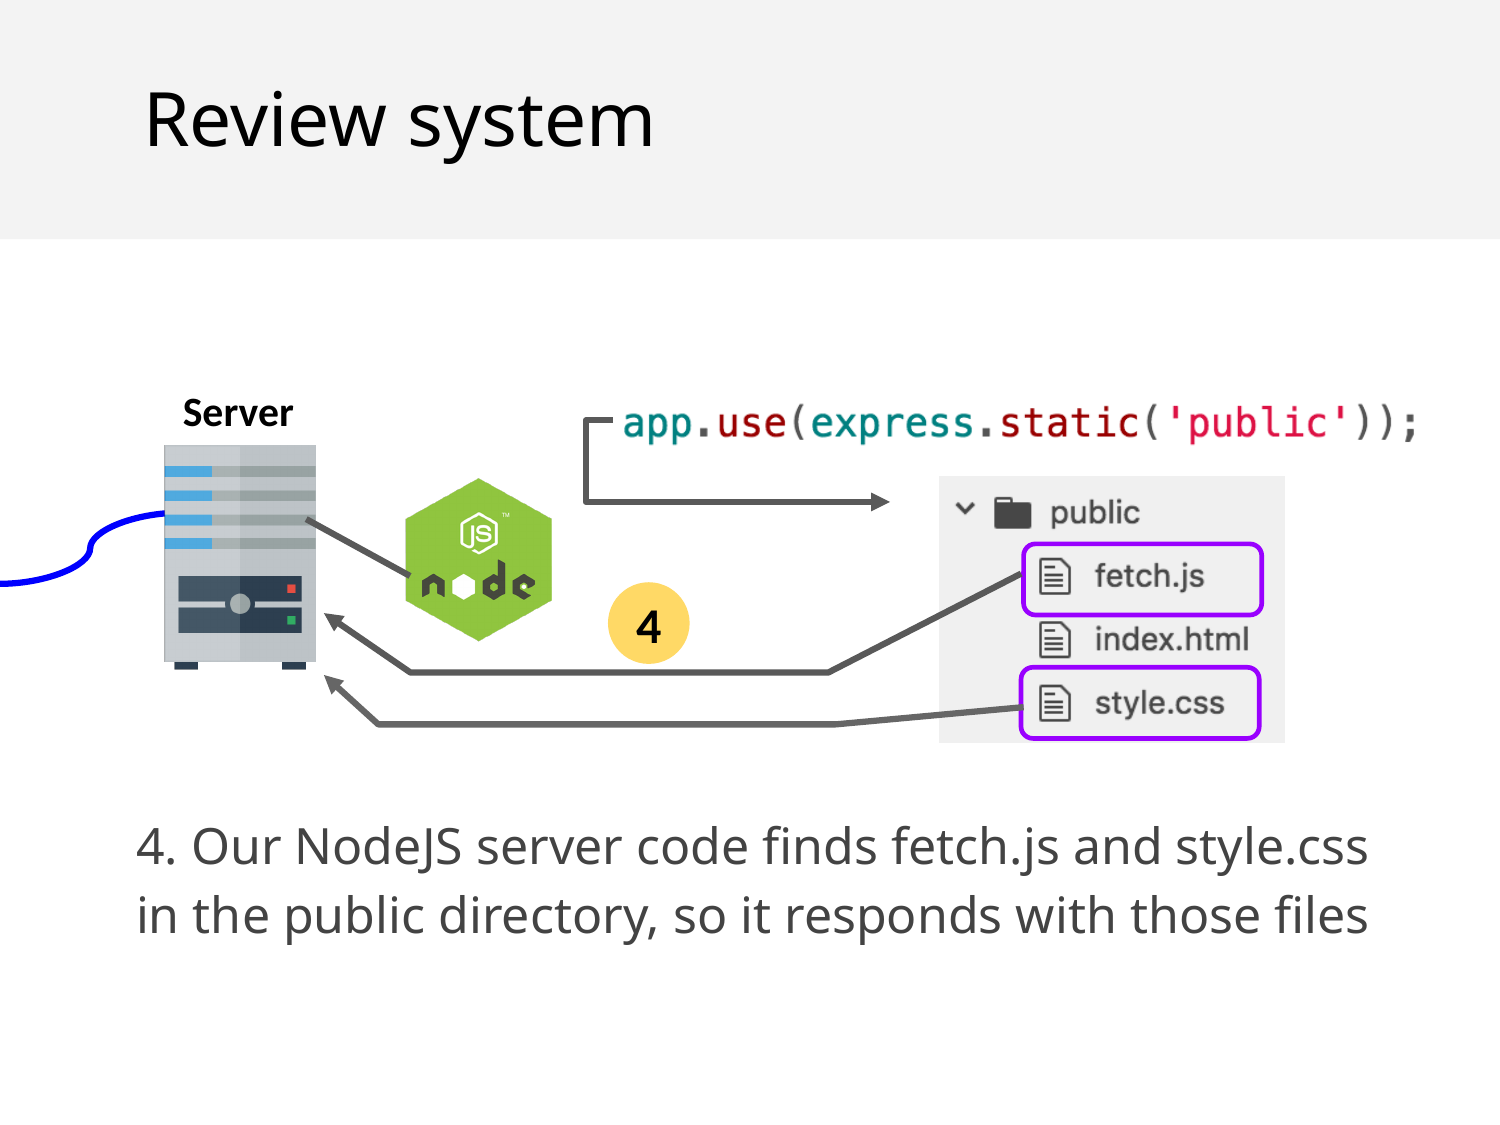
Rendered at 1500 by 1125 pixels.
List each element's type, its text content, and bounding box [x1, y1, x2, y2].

picture [394, 476, 562, 644]
list 4. Our NodeJS server code finds fetch.js and style.css in the public directory, so it responds with those files [121, 790, 1442, 1092]
text_box Server [82, 337, 395, 481]
picture [1024, 670, 1256, 736]
picture [119, 481, 358, 680]
picture [1026, 547, 1259, 612]
text_box 4 [607, 582, 690, 664]
title Review system [128, 56, 1372, 183]
picture [597, 384, 1440, 743]
